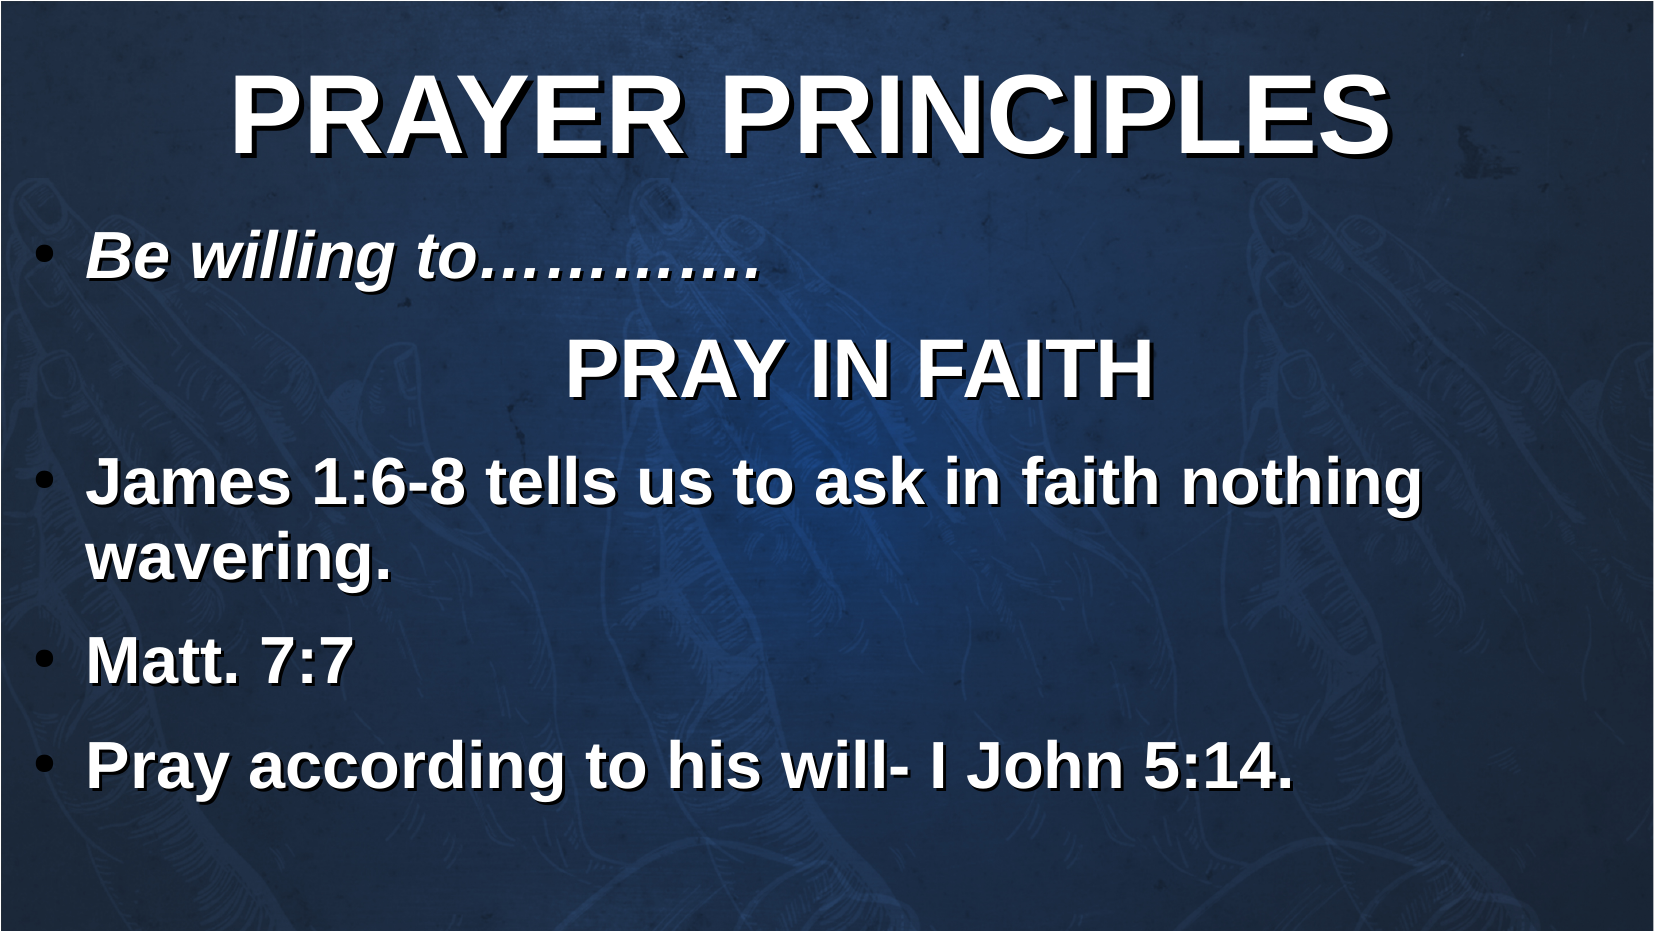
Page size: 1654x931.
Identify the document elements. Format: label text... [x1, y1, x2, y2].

title PRAYER PRINCIPLES [82, 37, 1571, 193]
list Be willing to…………. PRAY IN FAITH James 1:6-8 tells us to ask in faith nothing wavering. Matt. 7:7 Pray according to his will- I John 5:14. [15, 217, 1636, 916]
picture [1, 1, 1654, 931]
